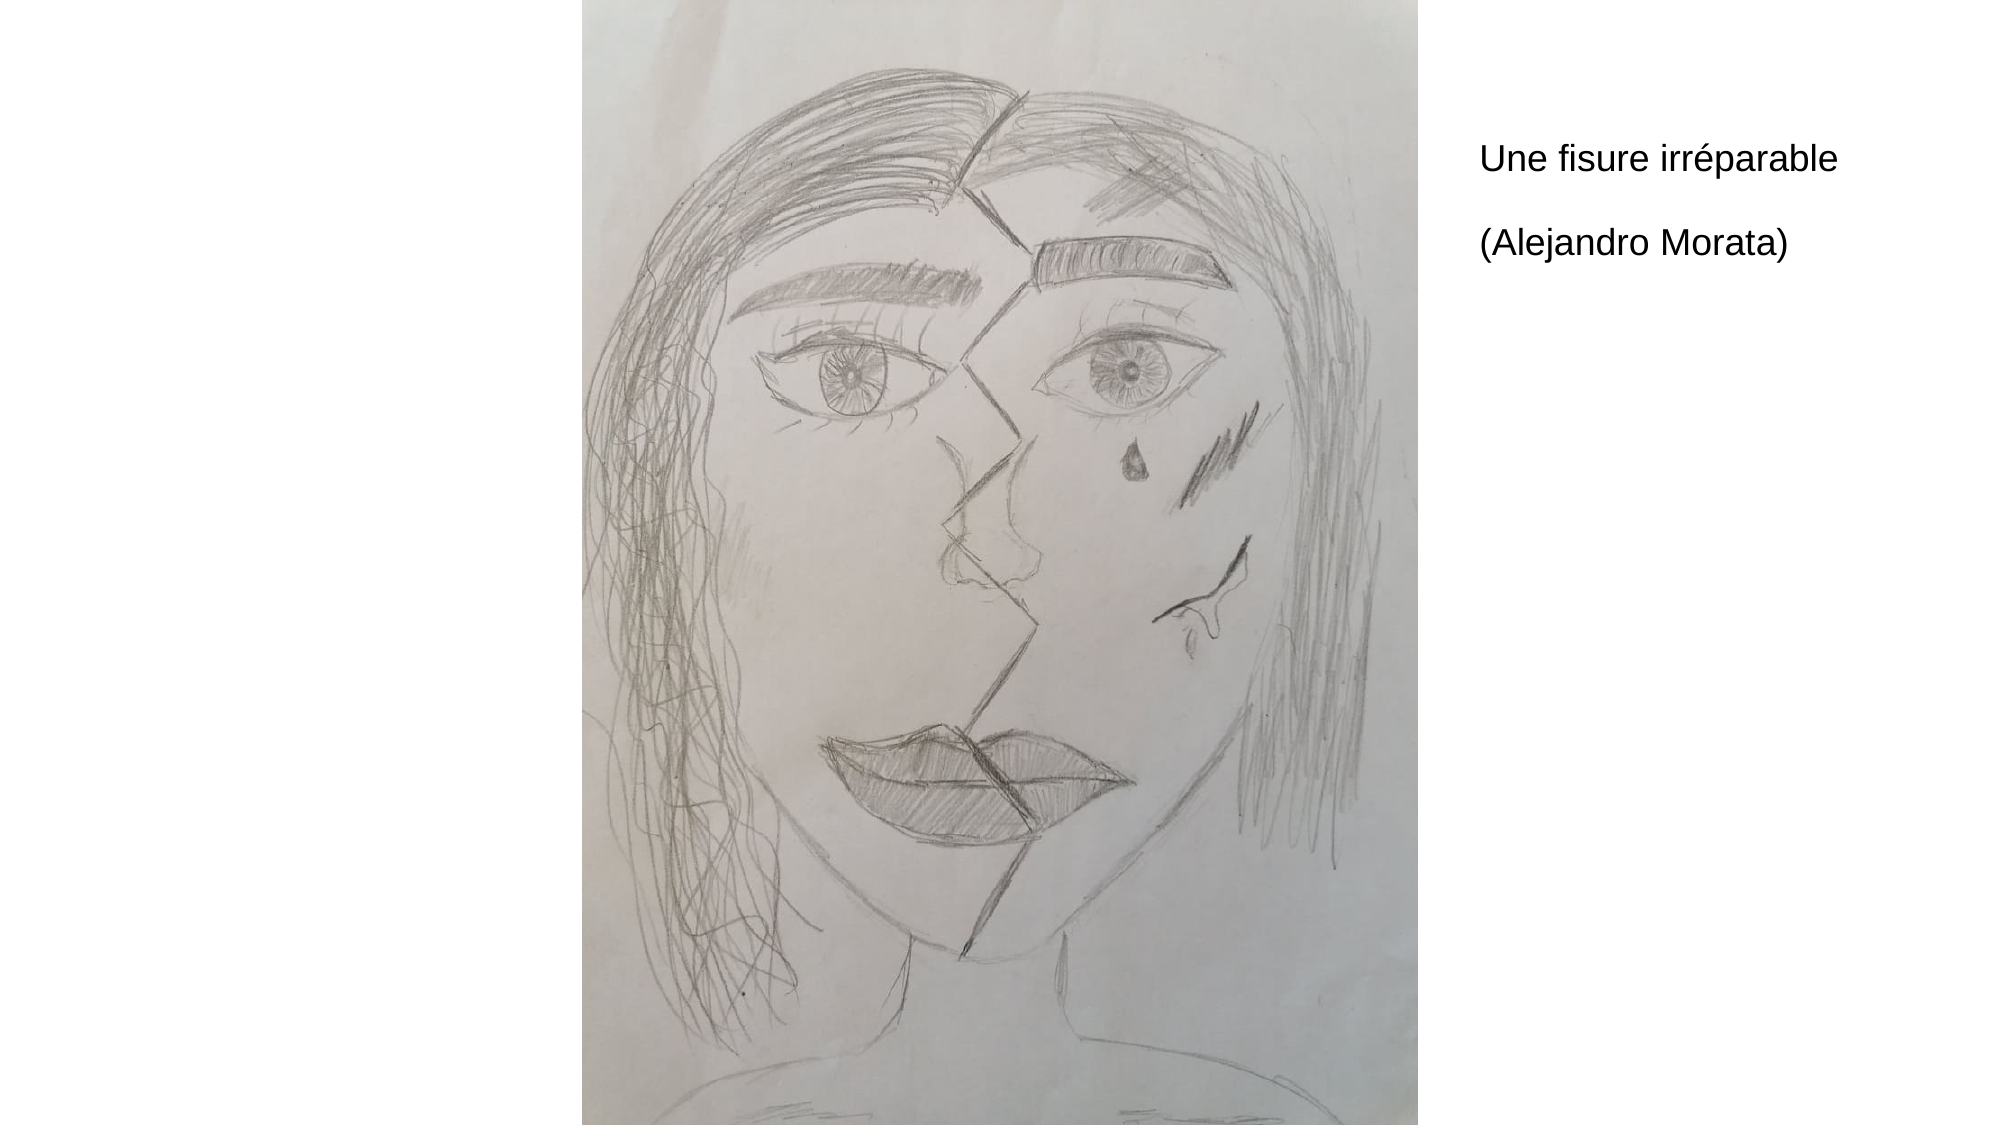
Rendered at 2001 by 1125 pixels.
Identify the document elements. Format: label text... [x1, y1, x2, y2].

picture [582, 0, 1418, 1125]
text_box Une fisure irréparable (Alejandro Morata) [1464, 129, 1854, 271]
